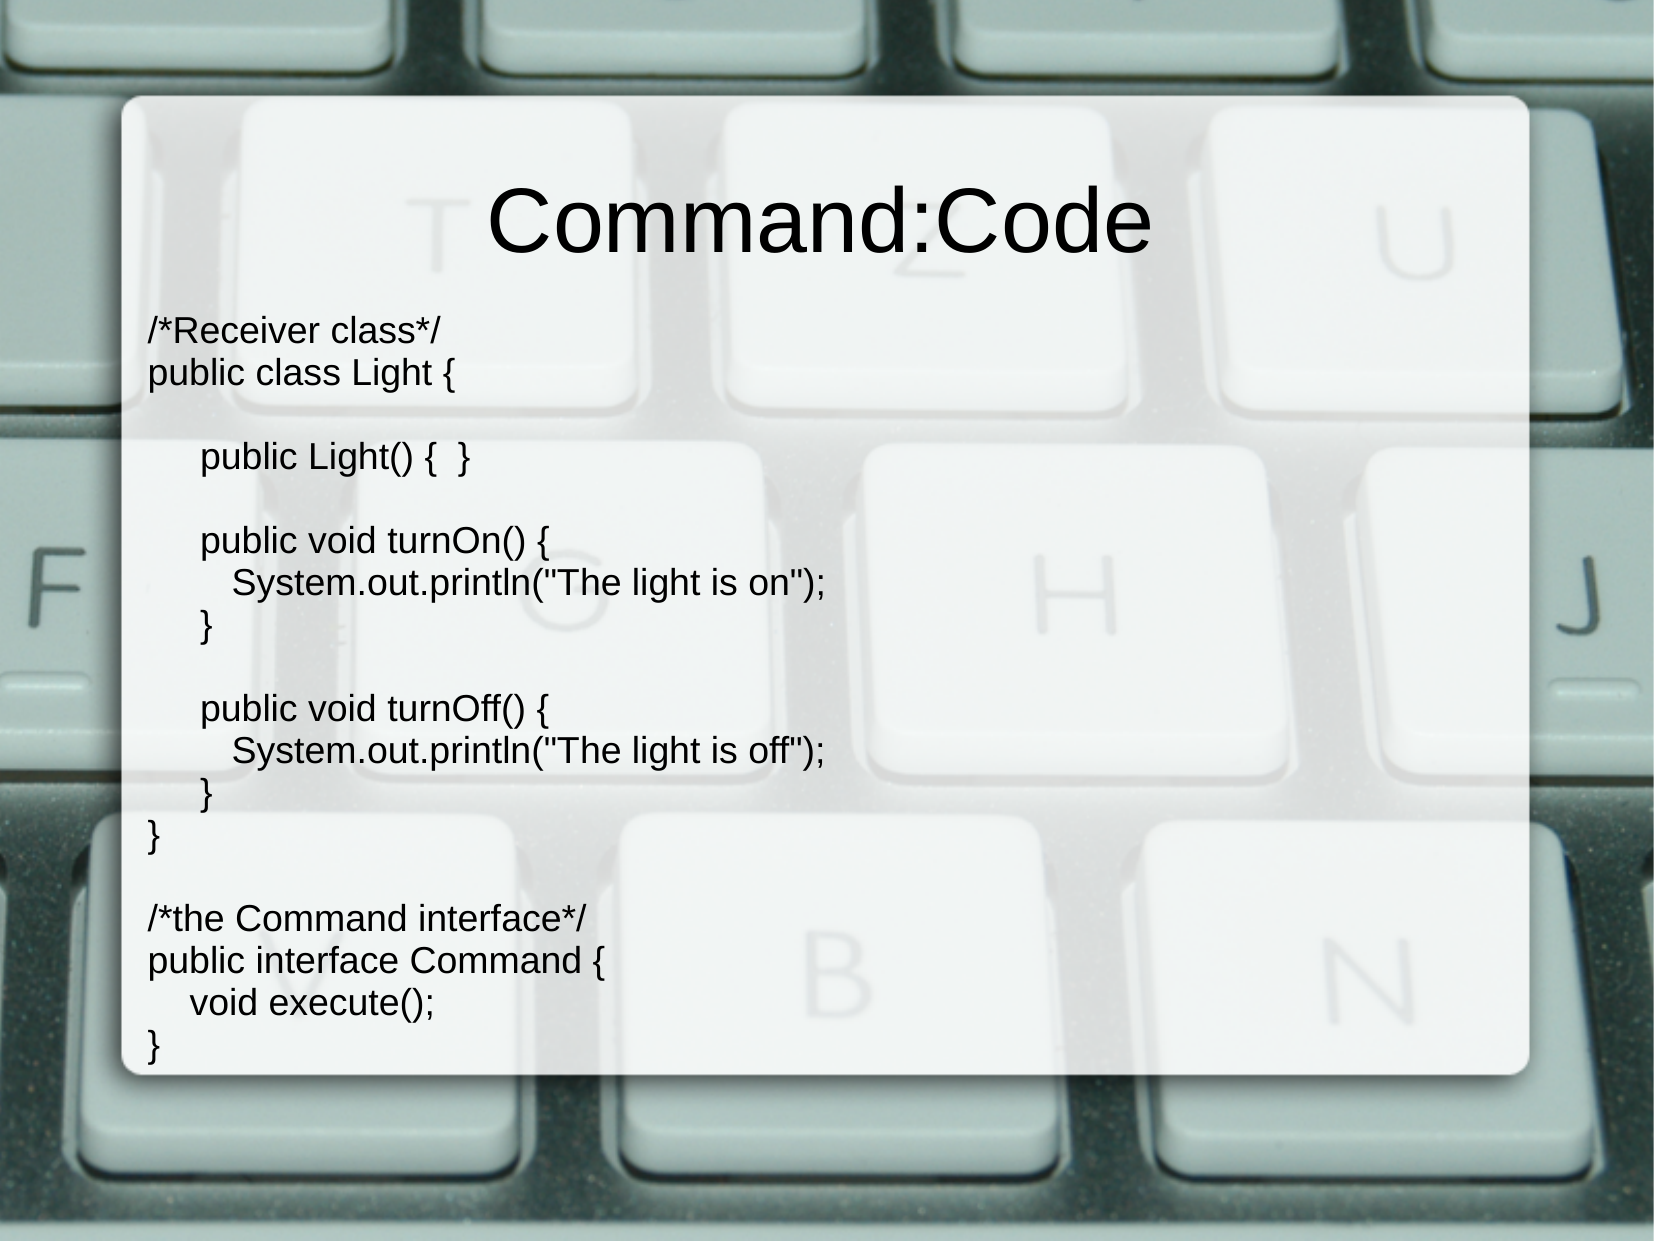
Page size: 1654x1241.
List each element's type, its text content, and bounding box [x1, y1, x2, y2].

subtitle /*Receiver class*/ public class Light { public Light() { } public void turnOn() { System.out.println("The light is on"); } public void turnOff() { System.out.println("The light is off"); } } /*the Command interface*/ public interface Command { void execute(); } [147, 309, 1506, 1108]
title Command:Code [135, 125, 1506, 318]
picture [0, 0, 1654, 1241]
